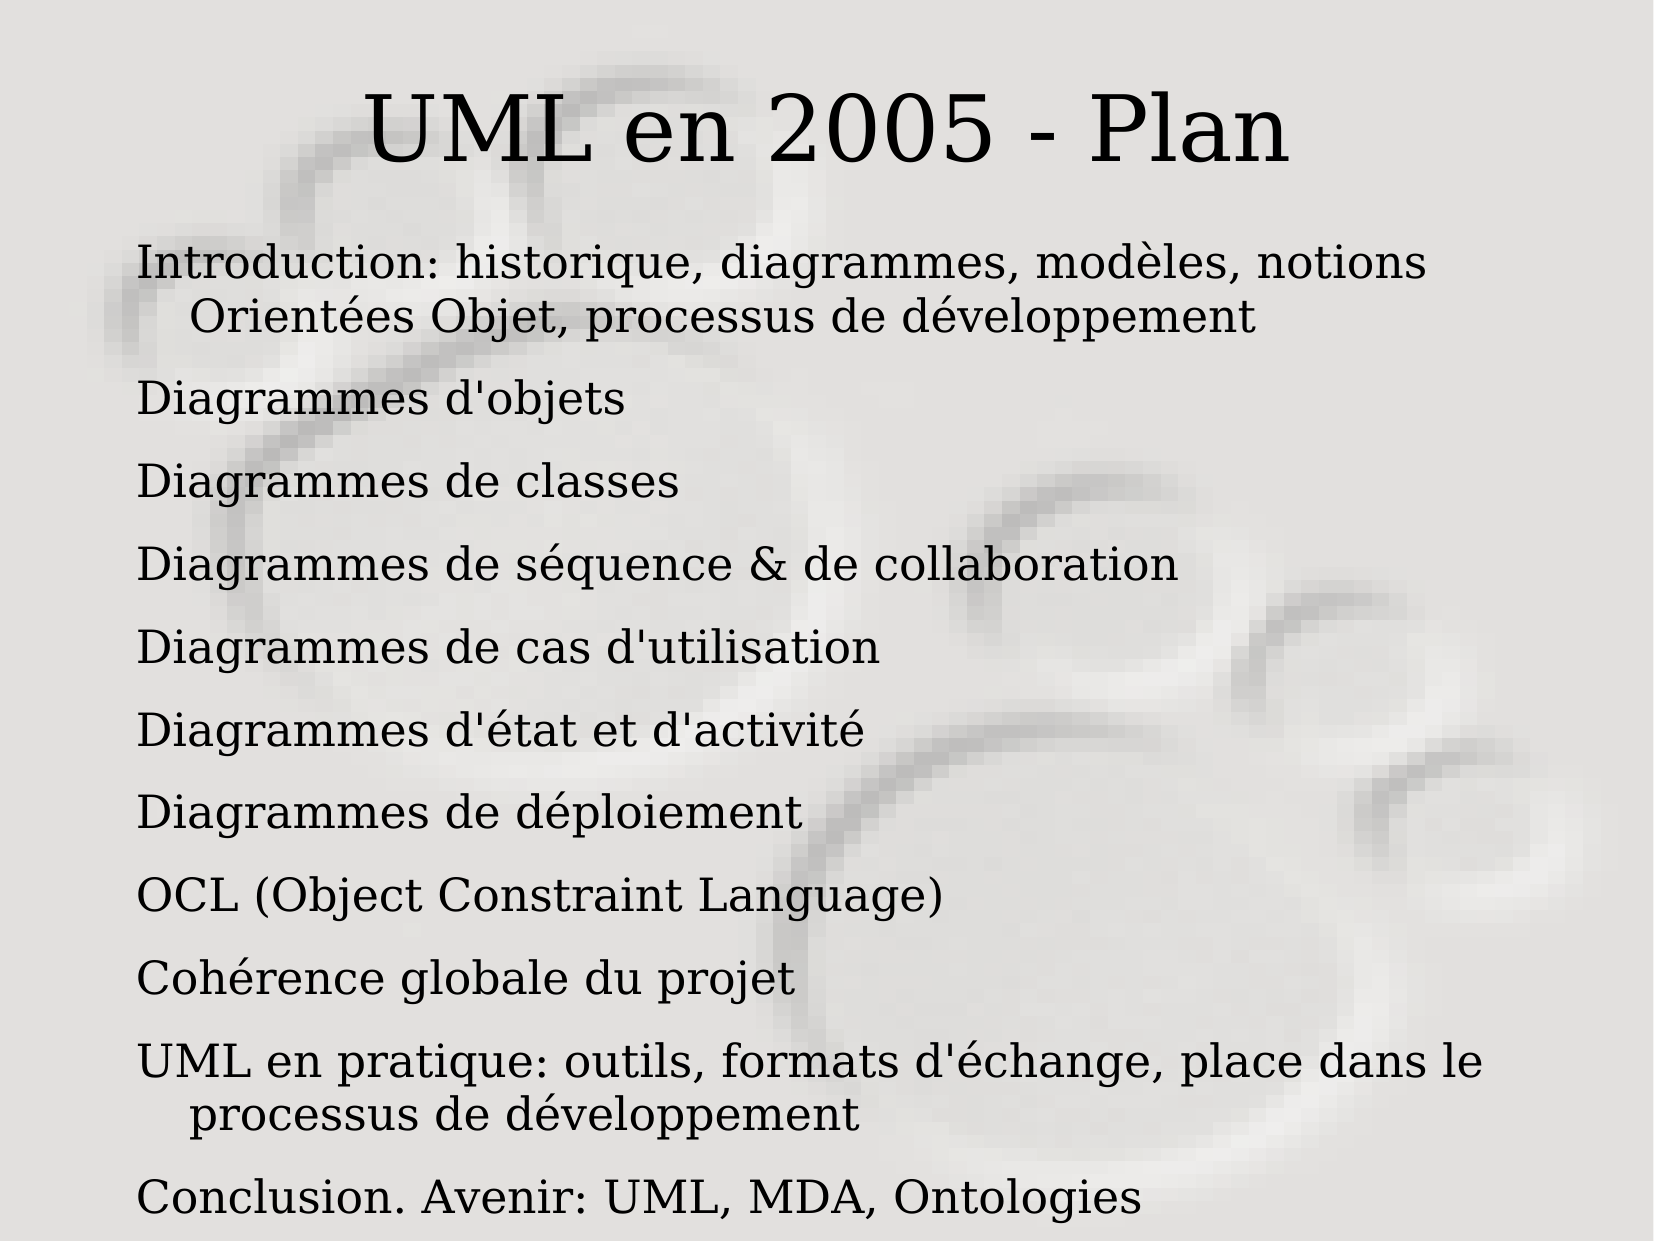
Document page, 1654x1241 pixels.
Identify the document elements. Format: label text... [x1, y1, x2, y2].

title UML en 2005 - Plan [121, 25, 1534, 233]
picture [0, 0, 1654, 1241]
list Introduction: historique, diagrammes, modèles, notions Orientées Objet, processus de développement Diagrammes d'objets Diagrammes de classes Diagrammes de séquence & de collaboration Diagrammes de cas d'utilisation Diagrammes d'état et d'activité Diagrammes de déploiement OCL (Object Constraint Language) Cohérence globale du projet UML en pratique: outils, formats d'échange, place dans le processus de développement Conclusion. Avenir: UML, MDA, Ontologies [118, 236, 1531, 1225]
